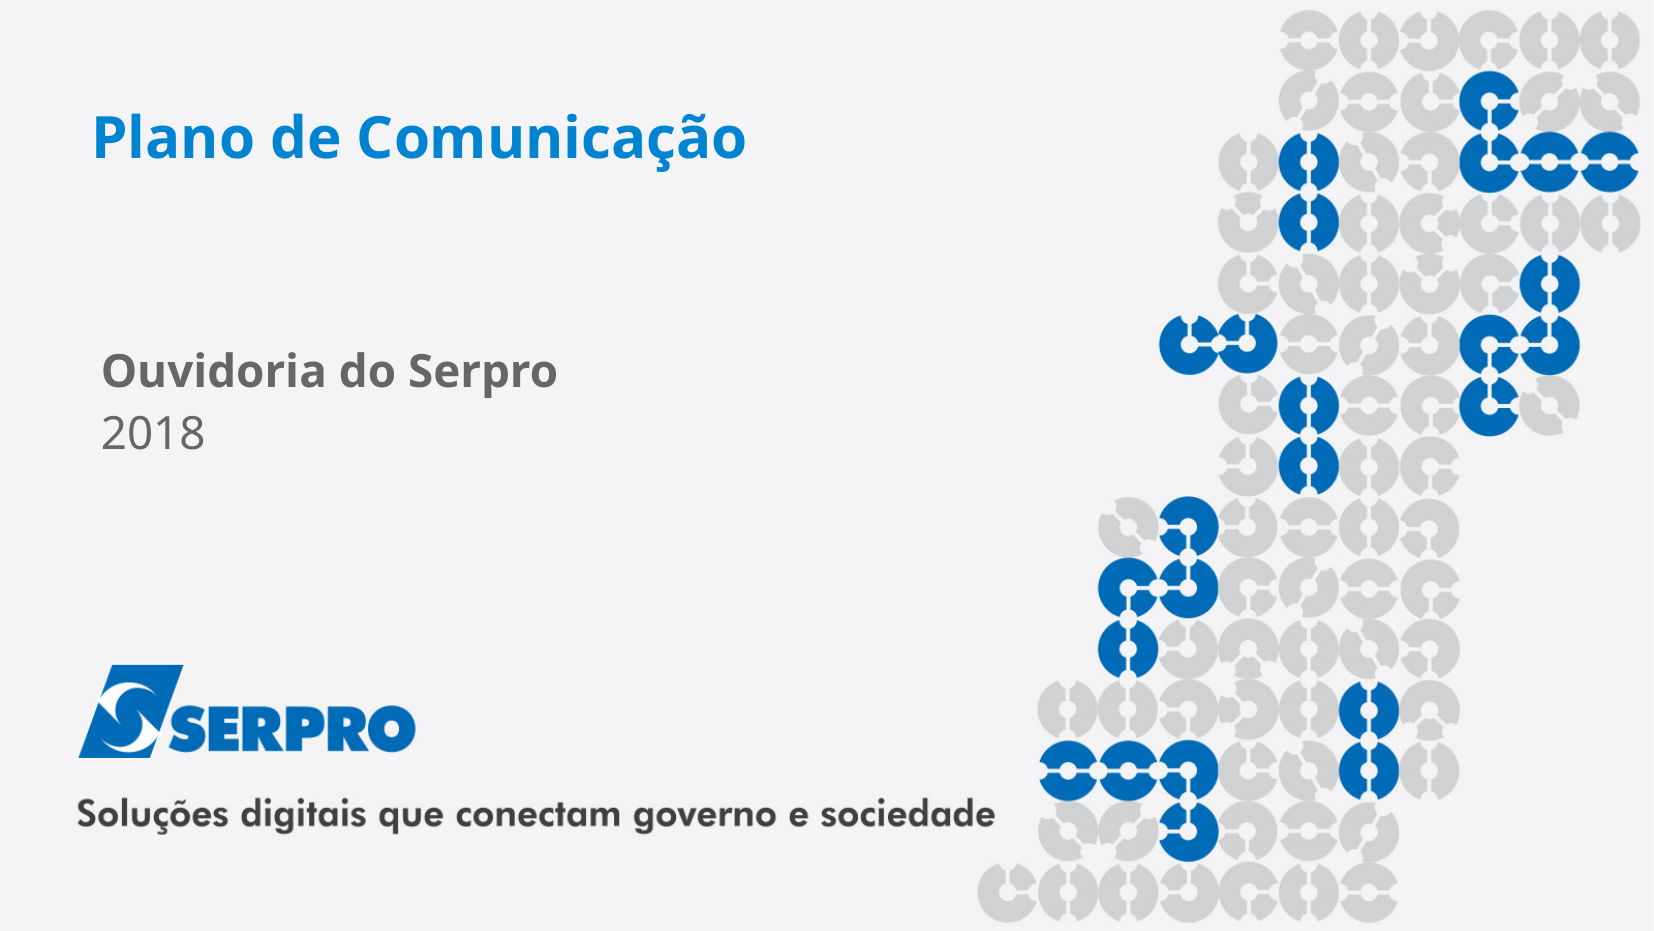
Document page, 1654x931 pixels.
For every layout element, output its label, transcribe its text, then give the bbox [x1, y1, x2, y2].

text_box Ouvidoria do Serpro 2018 [85, 330, 1211, 471]
picture [0, 0, 1654, 931]
text_box Plano de Comunicação [76, 88, 1099, 444]
